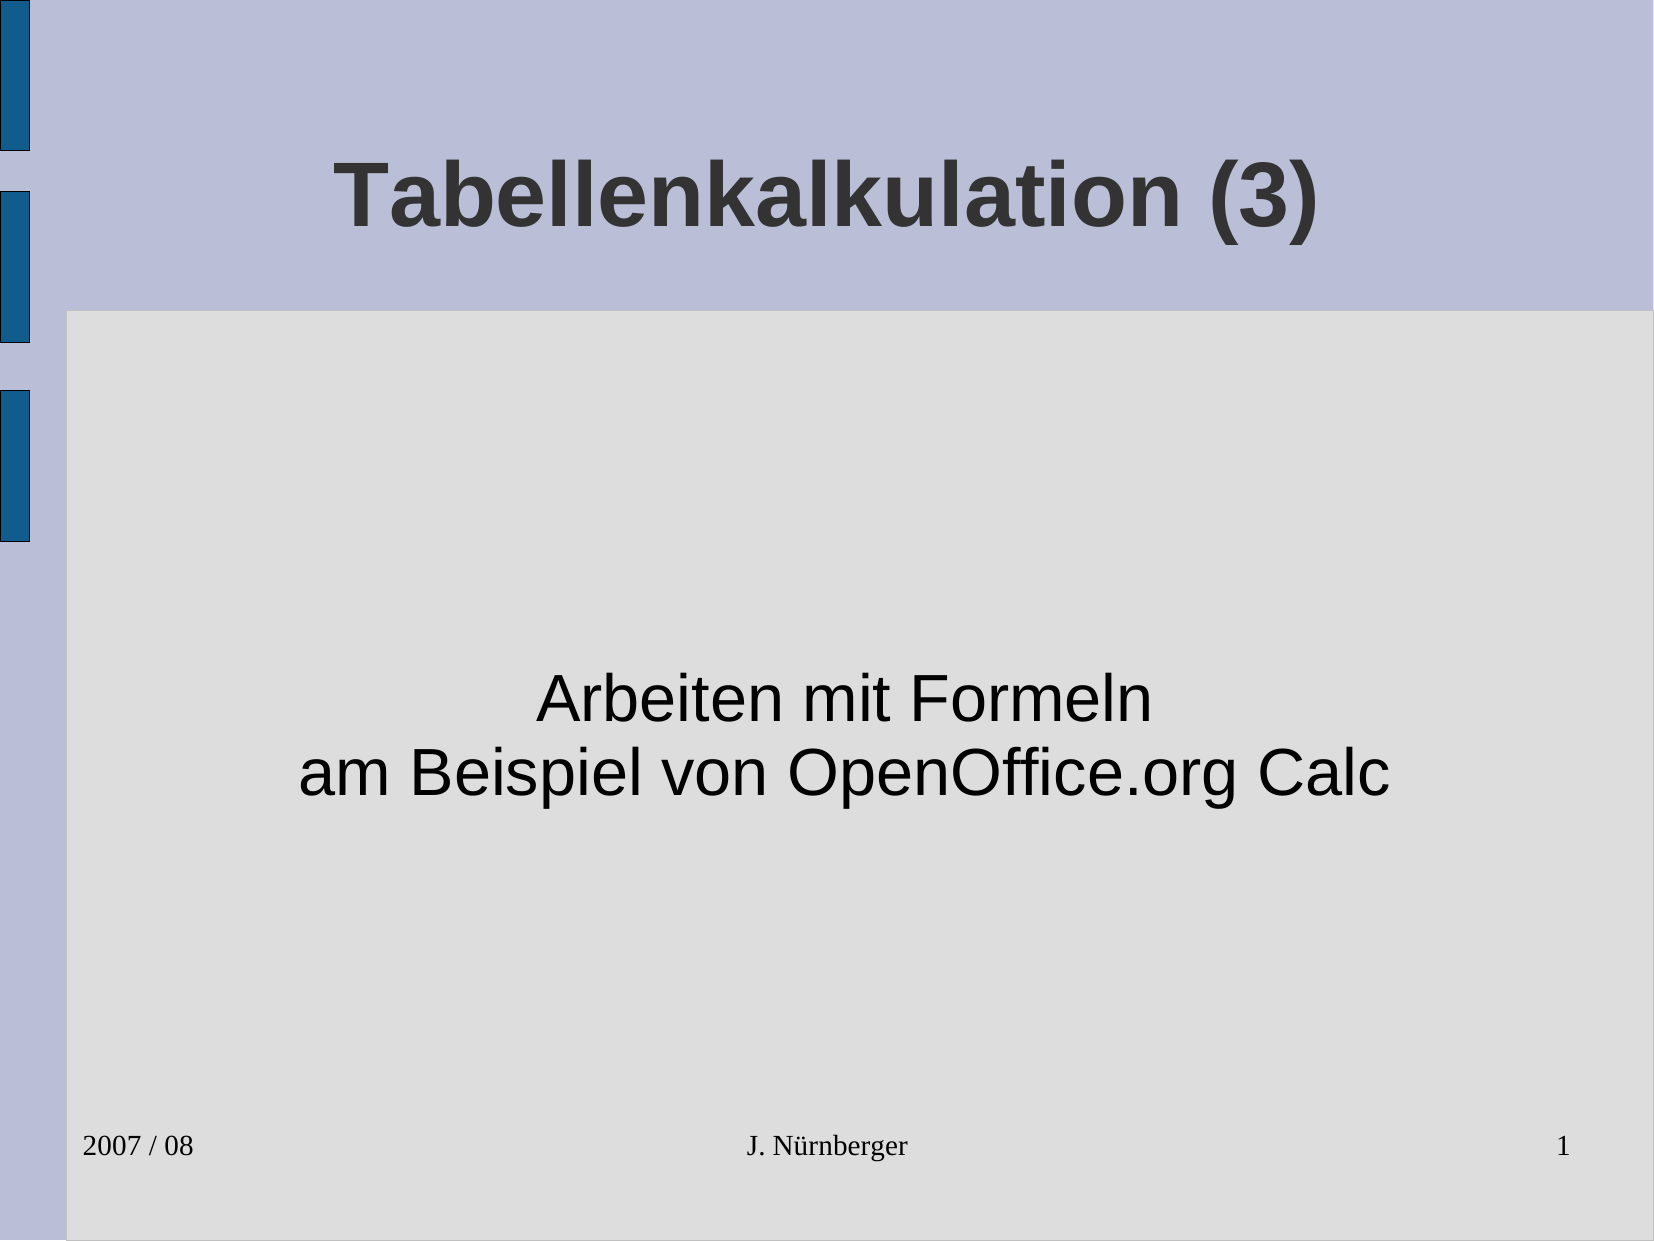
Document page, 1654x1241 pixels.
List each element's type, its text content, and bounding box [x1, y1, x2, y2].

subtitle Arbeiten mit Formeln am Beispiel von OpenOffice.org Calc [121, 344, 1534, 1127]
title Tabellenkalkulation (3) [121, 91, 1534, 299]
